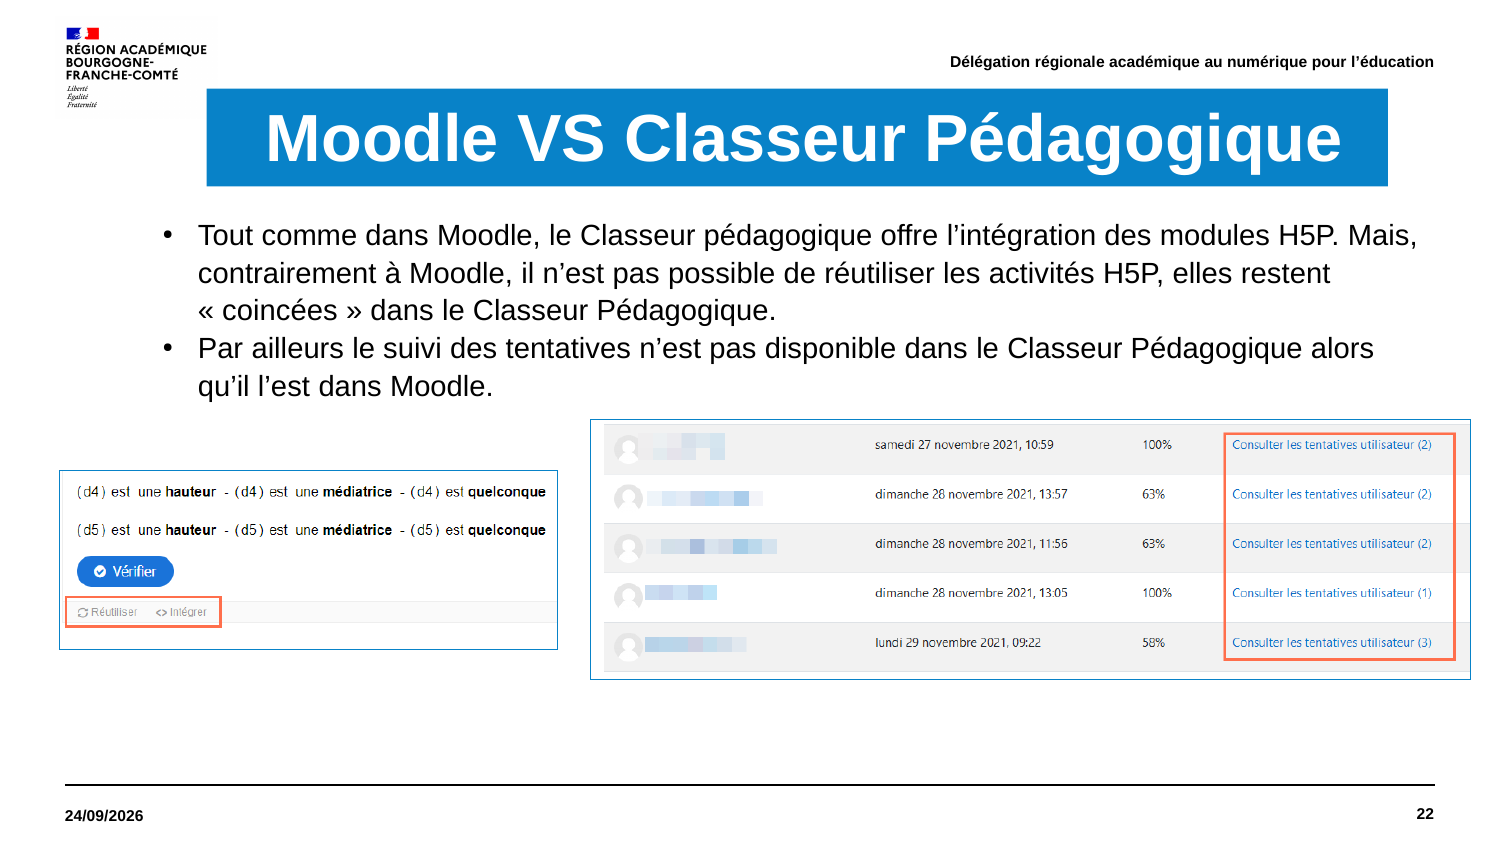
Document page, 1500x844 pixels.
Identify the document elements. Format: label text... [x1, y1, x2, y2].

text_box 03/02/2022 [64, 787, 245, 843]
text_box Délégation régionale académique au numérique pour l’éducation [944, 32, 1435, 91]
picture [590, 419, 1471, 680]
text_box Tout comme dans Moodle, le Classeur pédagogique offre l’intégration des modules H5P. Mais, contrairement à Moodle, il n’est pas possible de réutiliser les activités H5P, elles restent « coincées » dans le Classeur Pédagogique. Par ailleurs le suivi des tentatives n’est pas disponible dans le Classeur Pédagogique alors qu’il l’est dans Moodle. [147, 206, 1447, 410]
text_box <numéro> [1213, 784, 1435, 843]
picture [55, 16, 218, 119]
text_box Moodle VS Classeur Pédagogique [206, 88, 1388, 187]
picture [59, 470, 558, 650]
